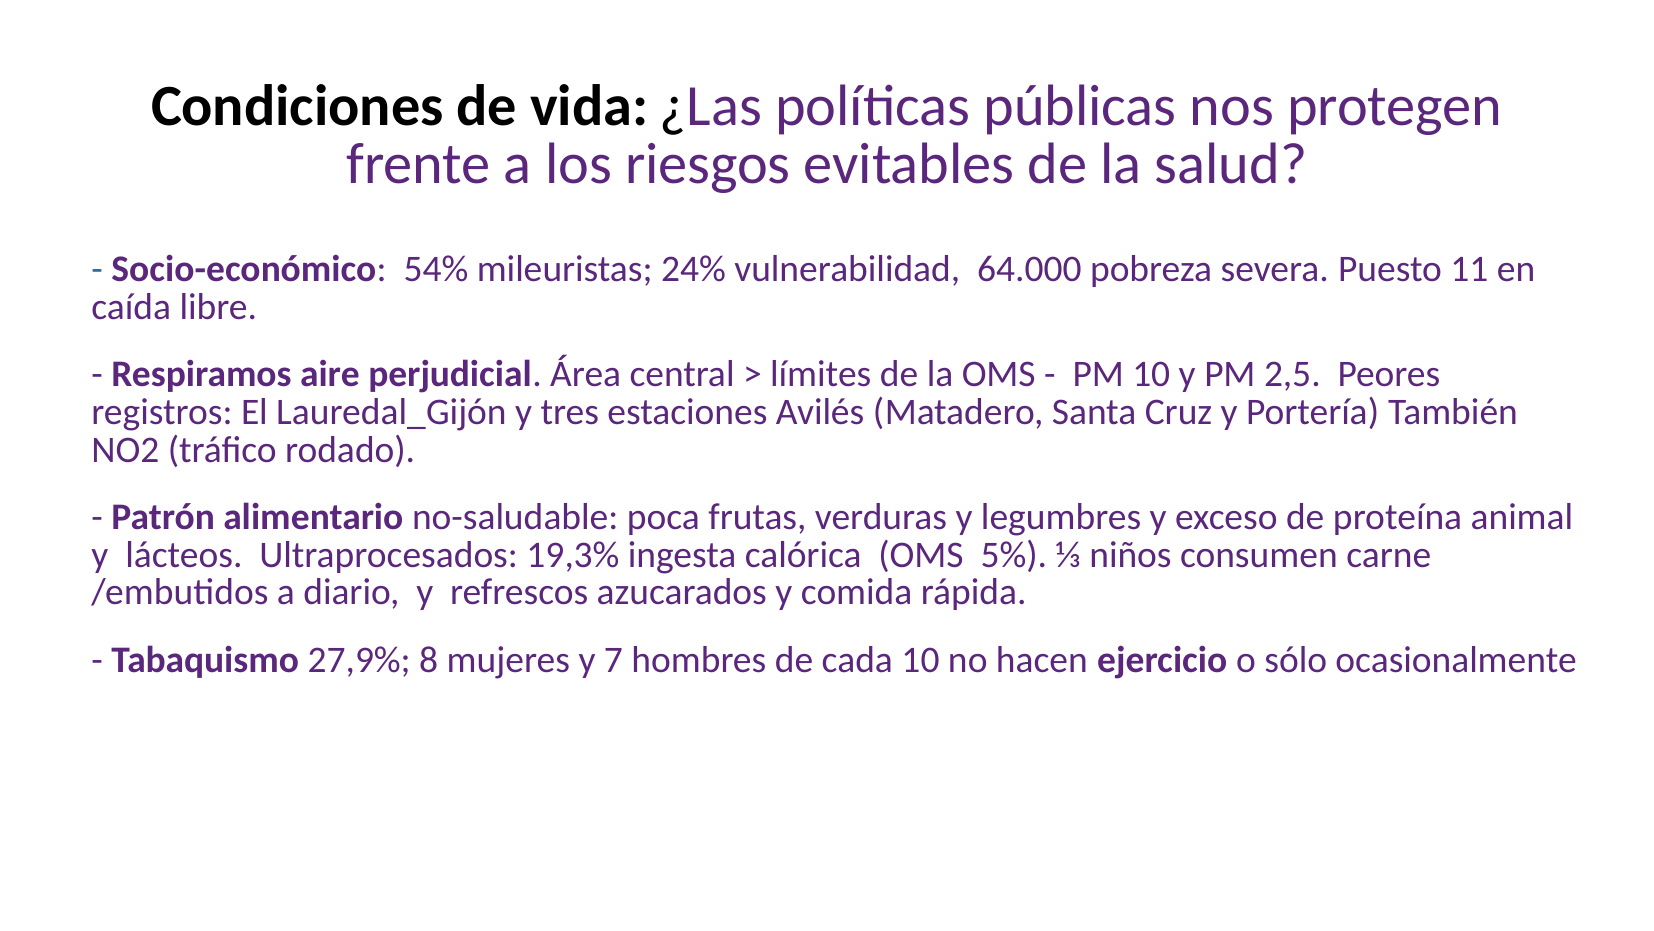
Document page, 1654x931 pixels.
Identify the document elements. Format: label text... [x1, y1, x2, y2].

list - Socio-económico: 54% mileuristas; 24% vulnerabilidad, 64.000 pobreza severa. Puesto 11 en caída libre. - Respiramos aire perjudicial. Área central > límites de la OMS - PM 10 y PM 2,5. Peores registros: El Lauredal_Gijón y tres estaciones Avilés (Matadero, Santa Cruz y Portería) También NO2 (tráfico rodado). - Patrón alimentario no-saludable: poca frutas, verduras y legumbres y exceso de proteína animal y lácteos. Ultraprocesados: 19,3% ingesta calórica (OMS 5%). ⅓ niños consumen carne /embutidos a diario, y refrescos azucarados y comida rápida. - Tabaquismo 27,9%; 8 mujeres y 7 hombres de cada 10 no hacen ejercicio o sólo ocasionalmente [91, 253, 1580, 793]
title Condiciones de vida: ¿Las políticas públicas nos protegen frente a los riesgos evitables de la salud? [82, 31, 1571, 199]
